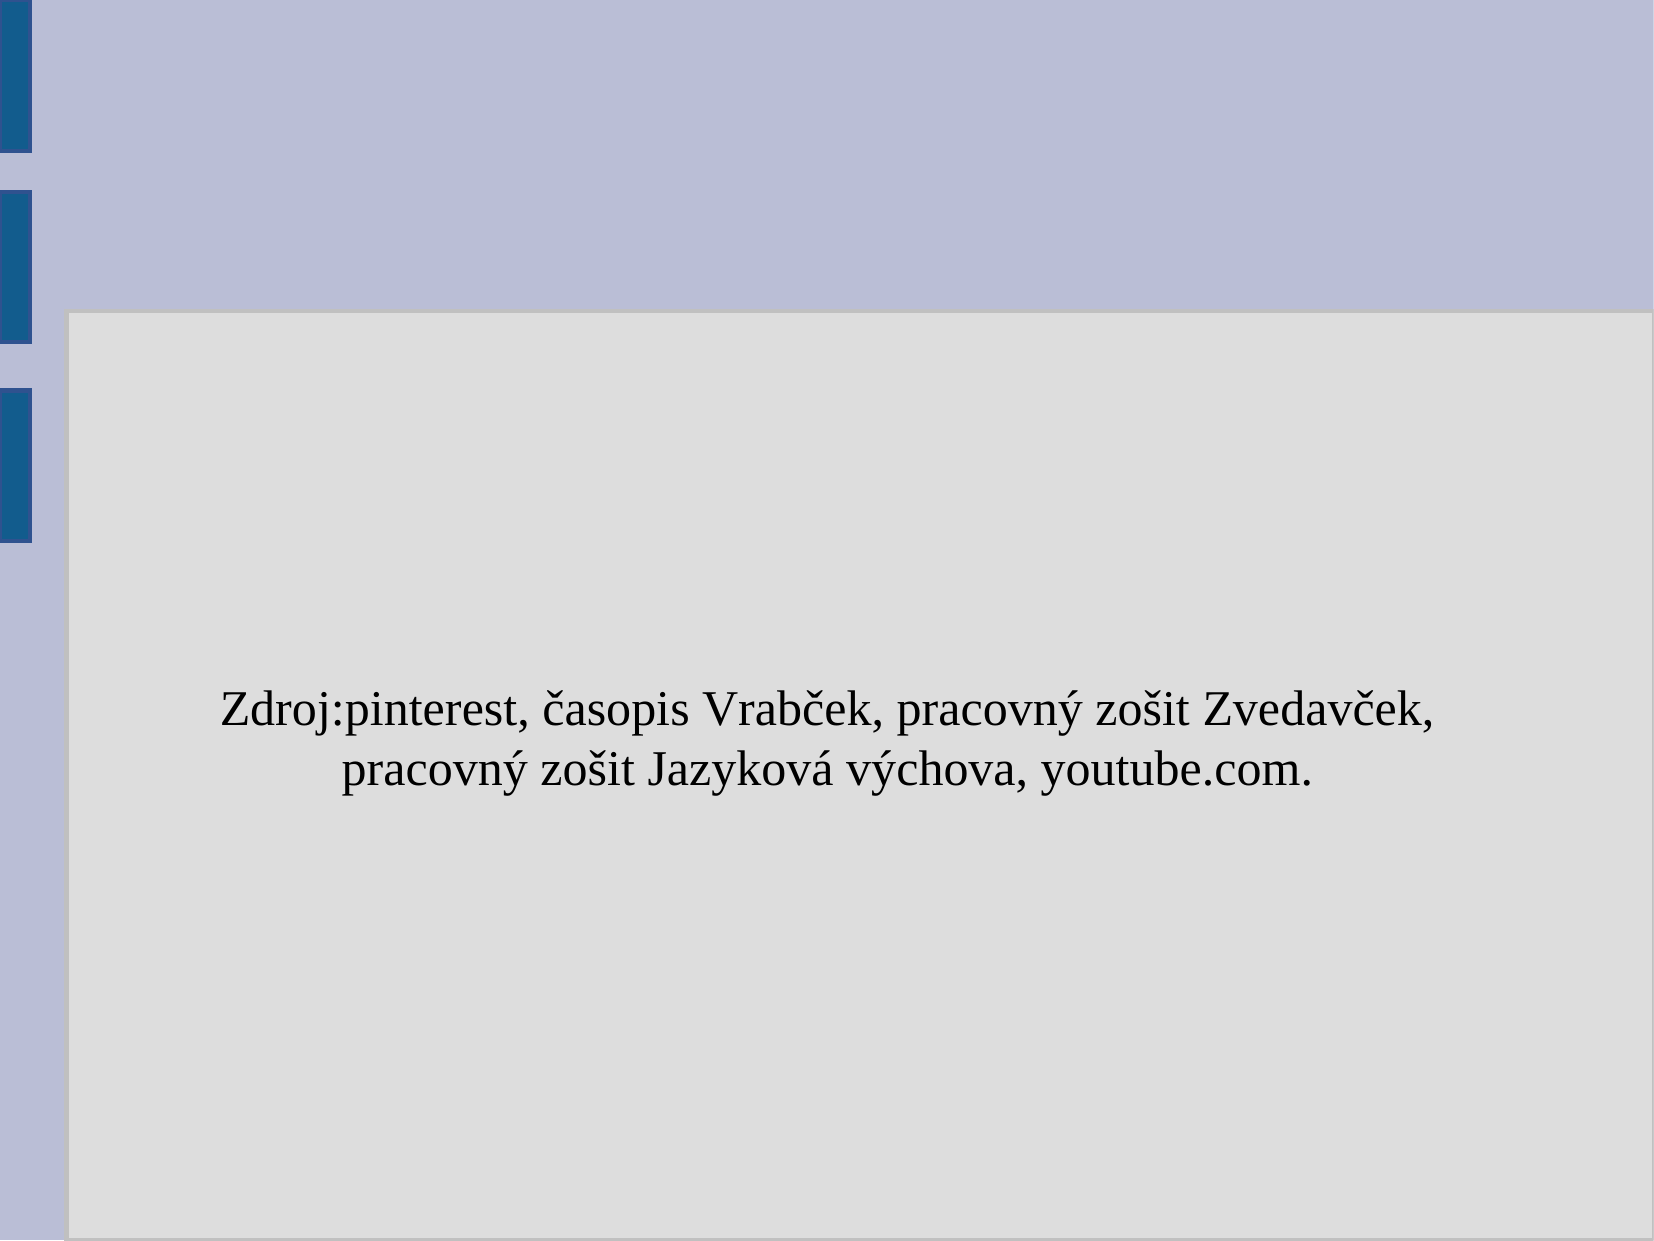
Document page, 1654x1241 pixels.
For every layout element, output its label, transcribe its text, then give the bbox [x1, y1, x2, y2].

subtitle Zdroj:pinterest, časopis Vrabček, pracovný zošit Zvedavček, pracovný zošit Jazyková výchova, youtube.com. [121, 344, 1534, 1127]
